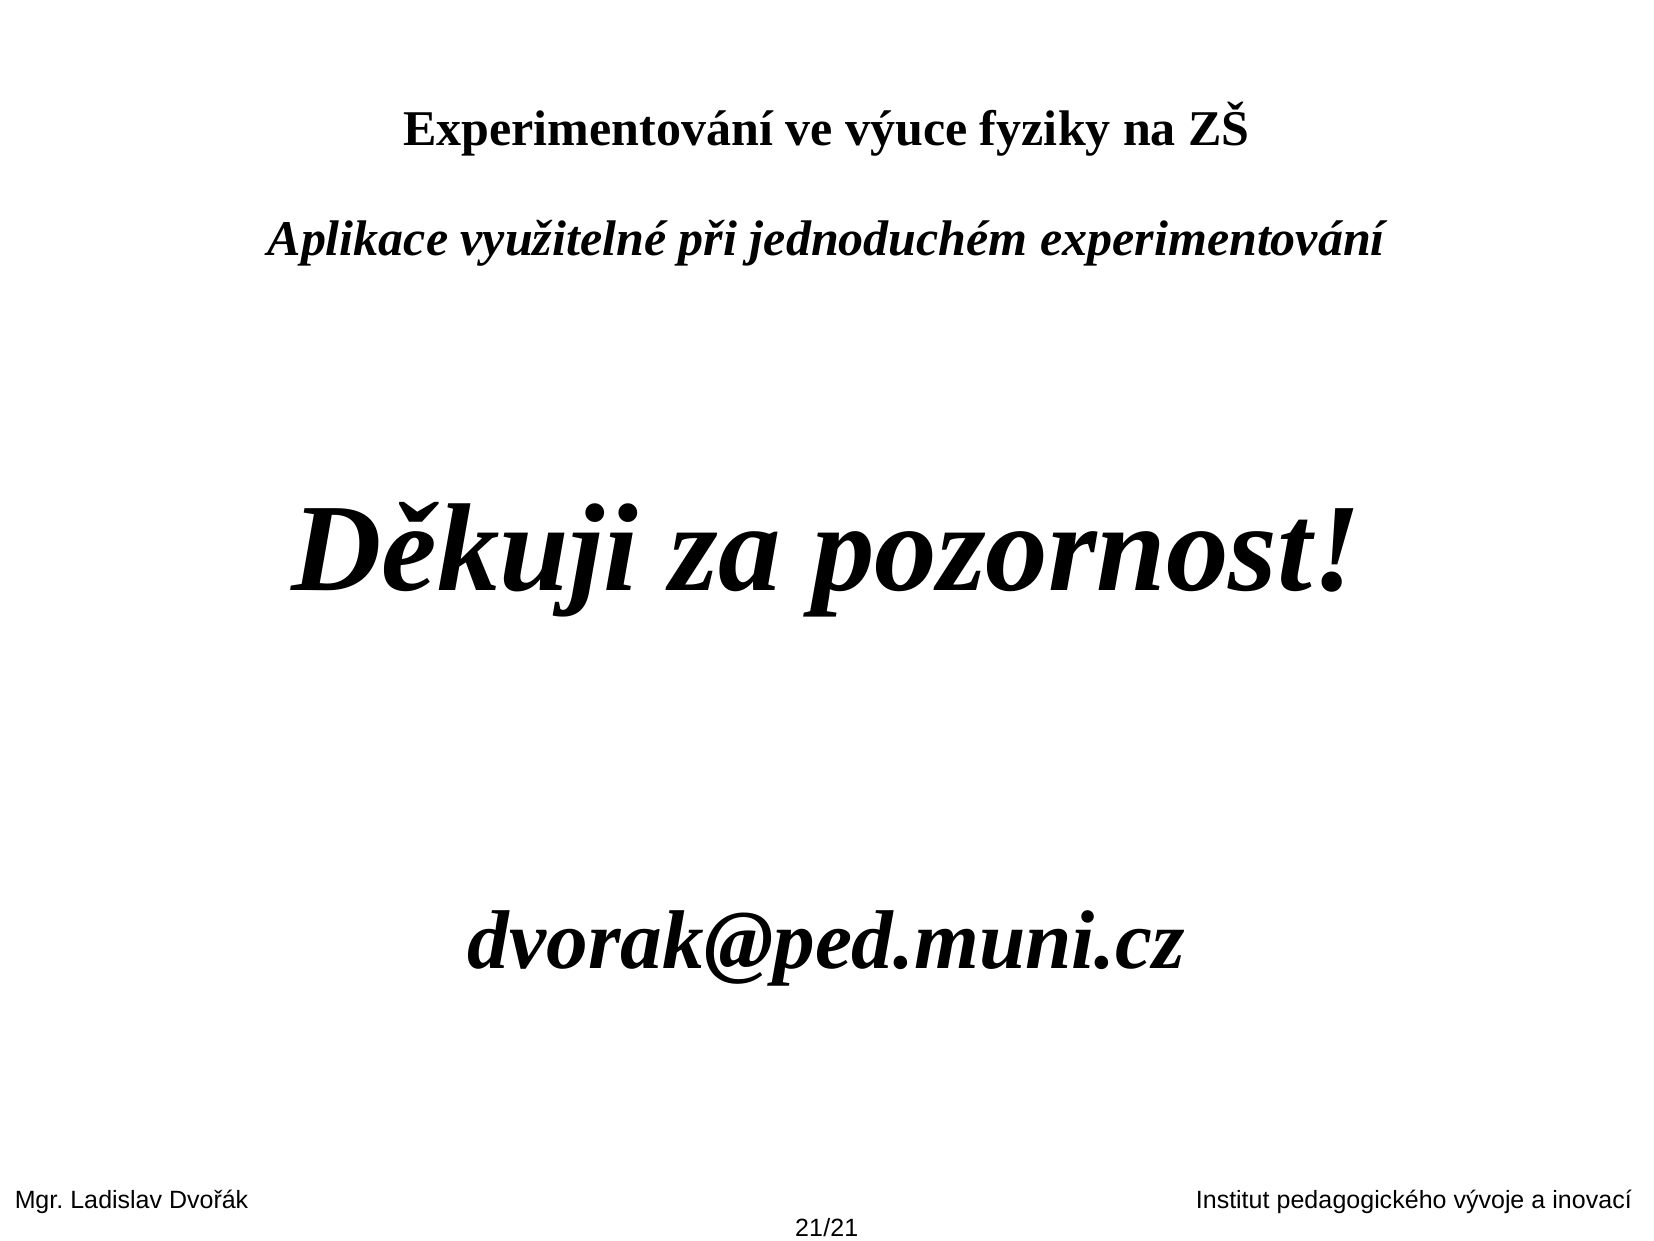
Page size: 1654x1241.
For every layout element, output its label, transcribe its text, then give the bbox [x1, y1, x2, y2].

subtitle Děkuji za pozornost! dvorak@ped.muni.cz [82, 290, 1571, 1010]
title Experimentování ve výuce fyziky na ZŠ Aplikace využitelné při jednoduchém experimentování [82, 80, 1571, 288]
text_box Mgr. Ladislav Dvořák Institut pedagogického vývoje a inovací 21/21 [0, 1177, 1654, 1241]
